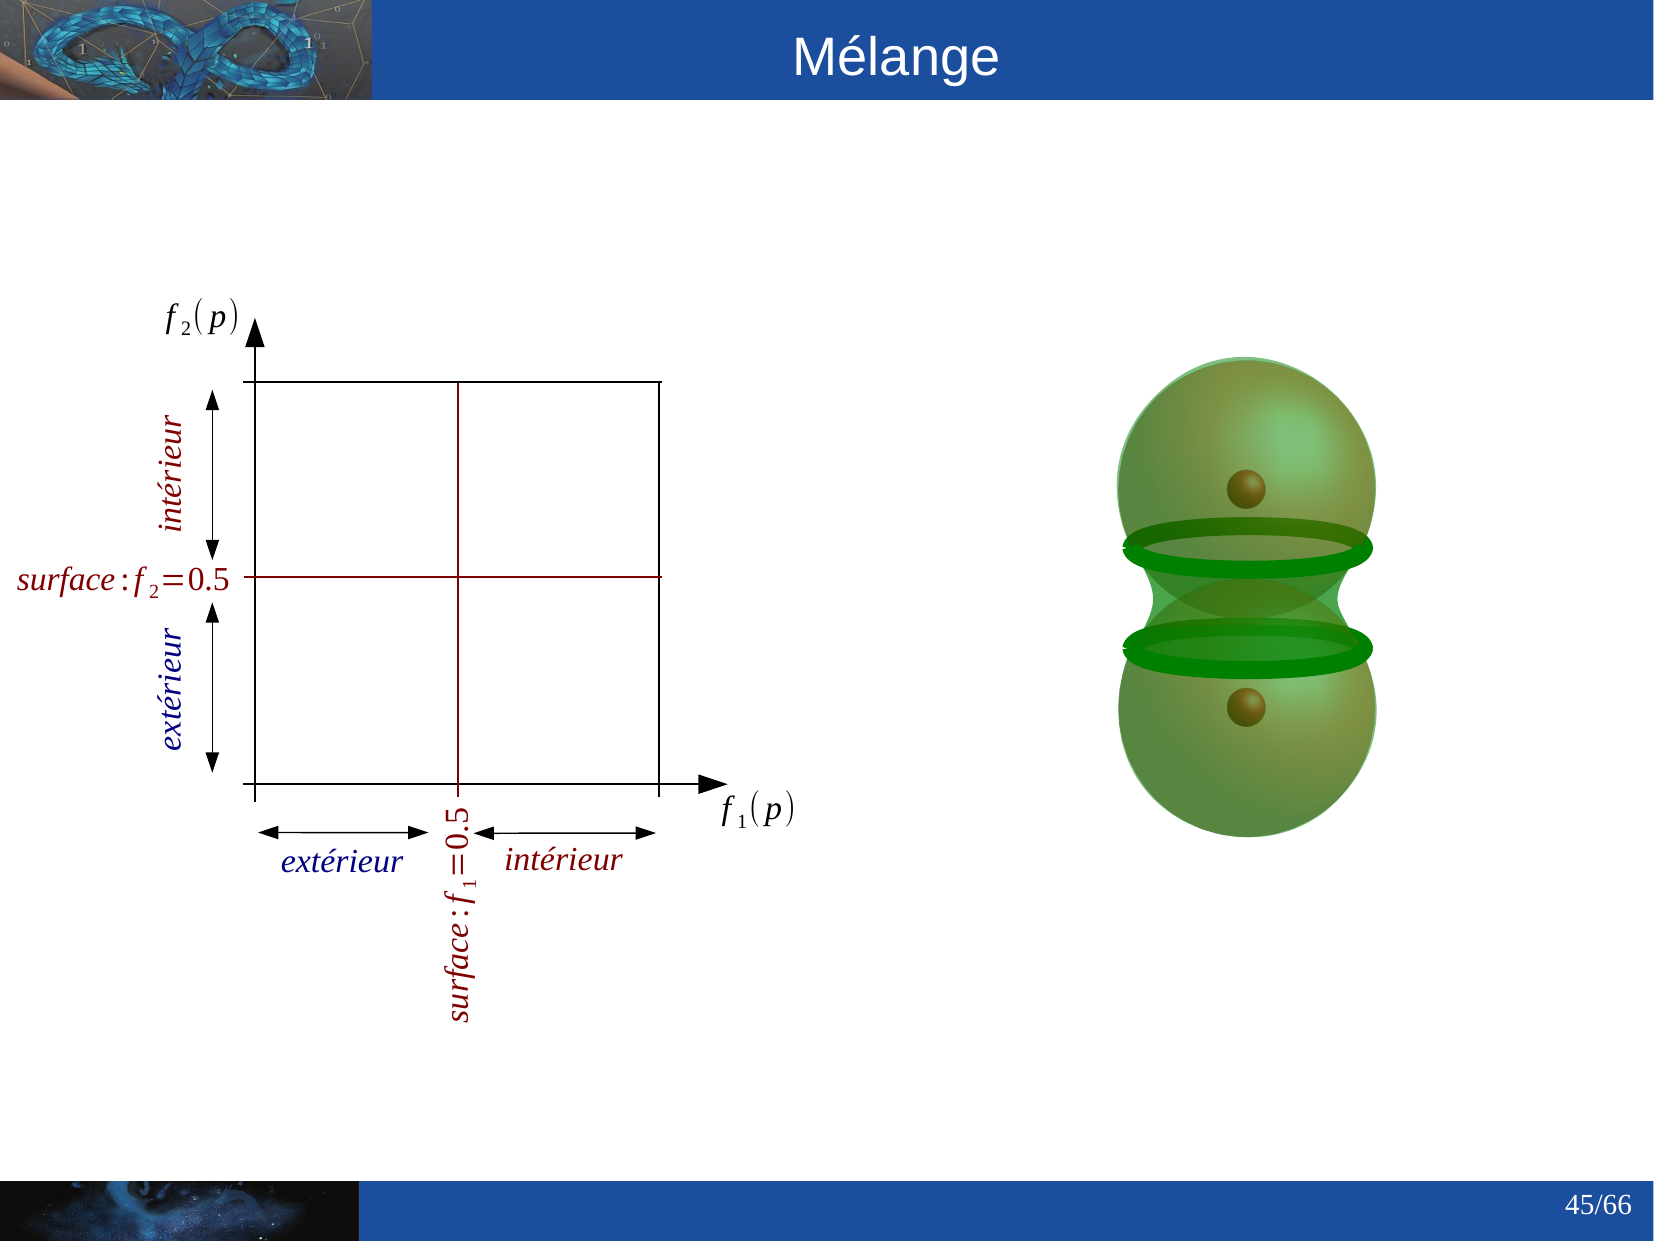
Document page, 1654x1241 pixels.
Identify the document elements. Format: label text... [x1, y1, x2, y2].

chart [151, 409, 189, 538]
chart [717, 789, 800, 833]
chart [151, 623, 189, 755]
picture [0, 1181, 1654, 1241]
text_box [1118, 659, 1377, 838]
chart [12, 560, 234, 604]
picture [0, 0, 1654, 100]
chart [438, 804, 481, 1028]
text_box [1116, 356, 1377, 560]
chart [161, 296, 243, 340]
chart [500, 841, 629, 879]
text_box [1131, 568, 1359, 661]
title Mélange [387, 10, 1407, 102]
chart [277, 842, 409, 880]
